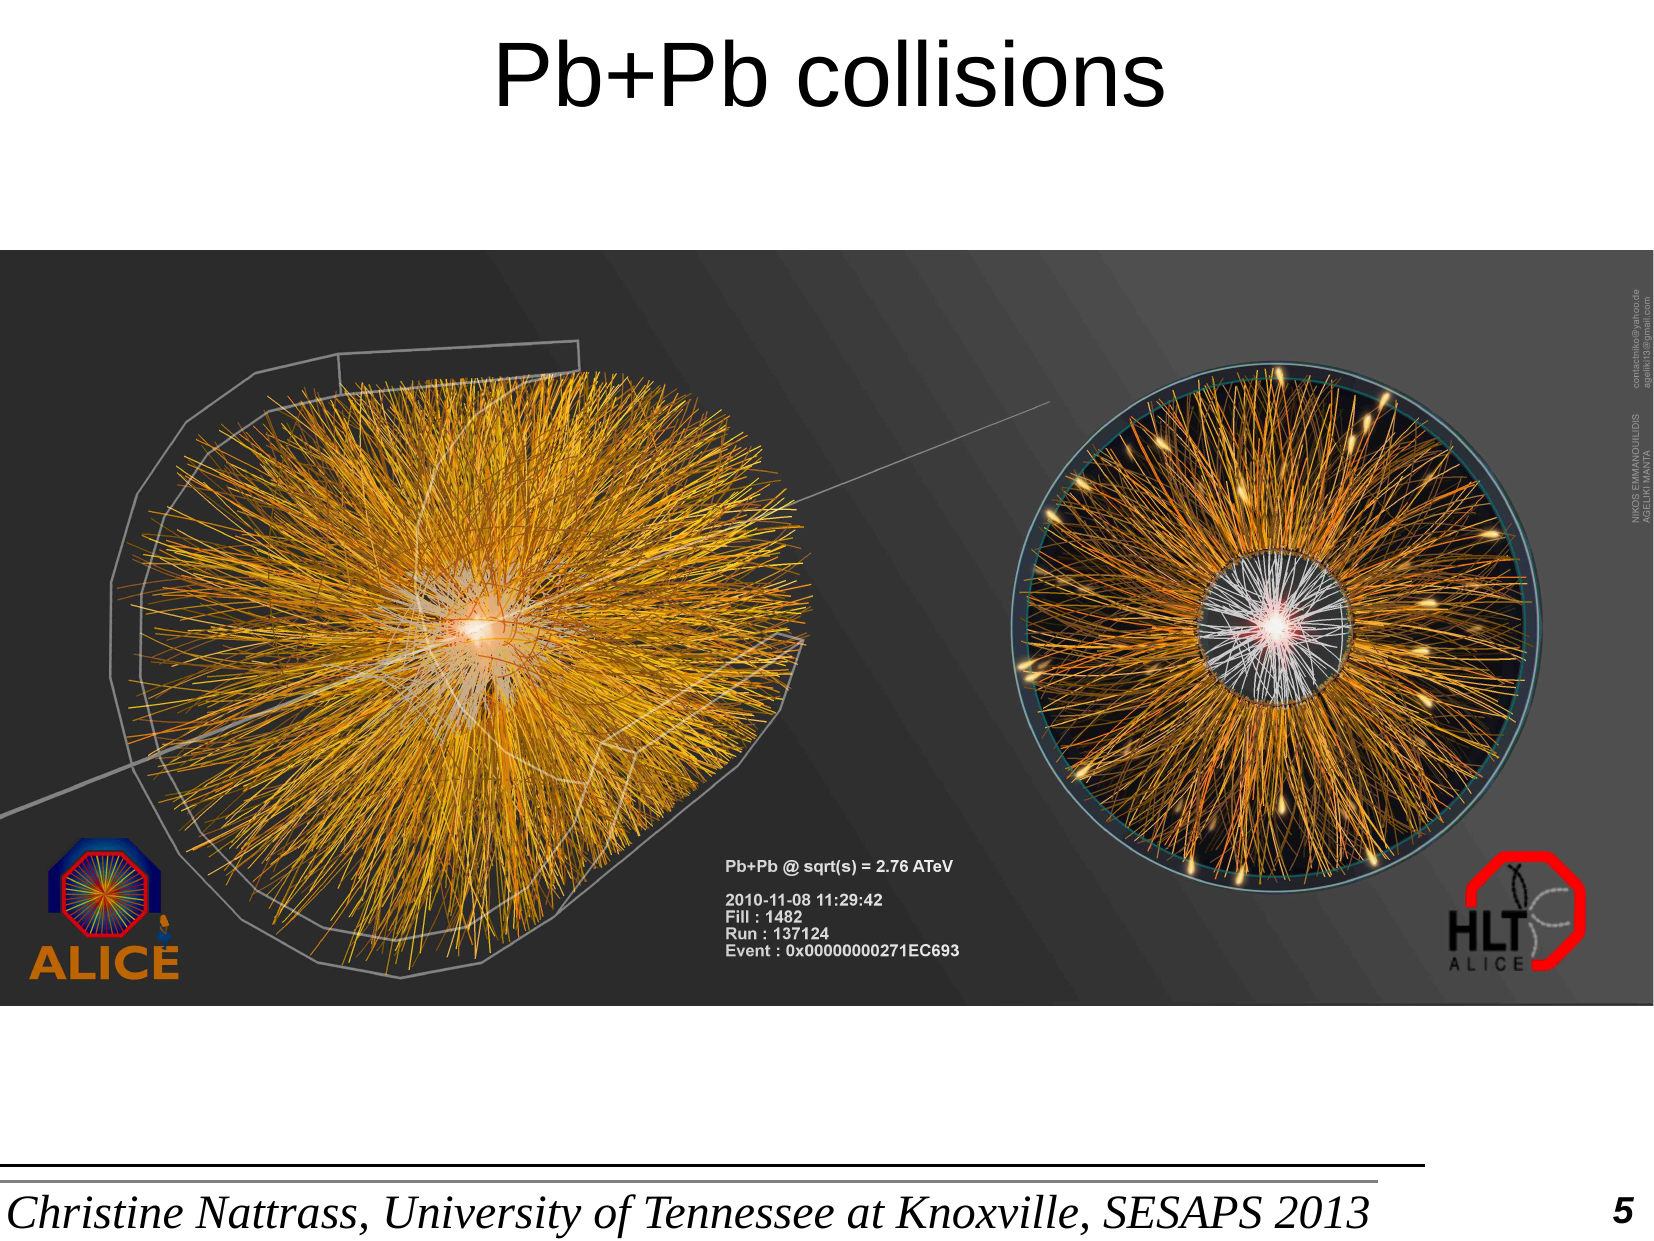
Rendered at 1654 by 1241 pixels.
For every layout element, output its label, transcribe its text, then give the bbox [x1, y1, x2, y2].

picture [0, 250, 1654, 1006]
title Pb+Pb collisions [86, 0, 1575, 150]
text_box 5 [1573, 1181, 1649, 1239]
